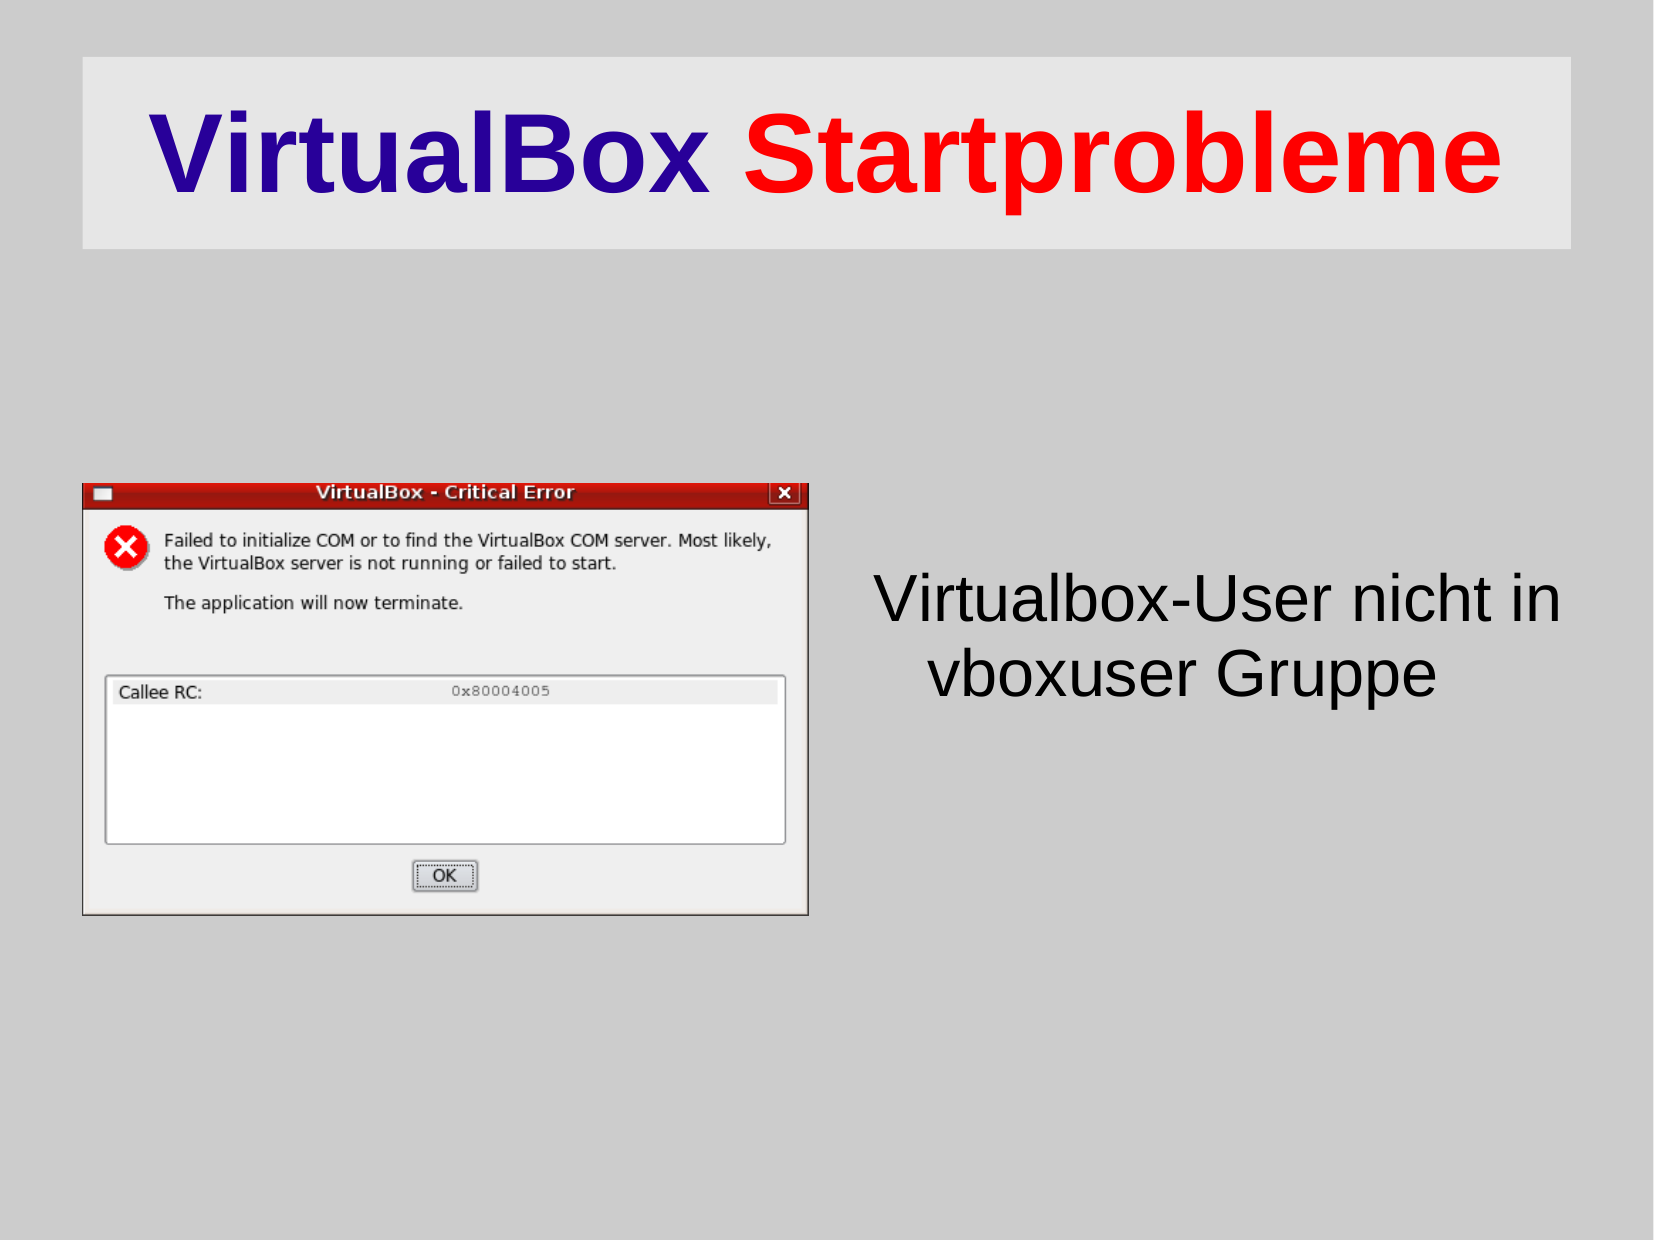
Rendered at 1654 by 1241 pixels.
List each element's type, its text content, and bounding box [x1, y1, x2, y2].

list Virtualbox-User nicht in vboxuser Gruppe [856, 561, 1583, 773]
title VirtualBox Startprobleme [82, 56, 1571, 250]
picture [82, 483, 809, 916]
